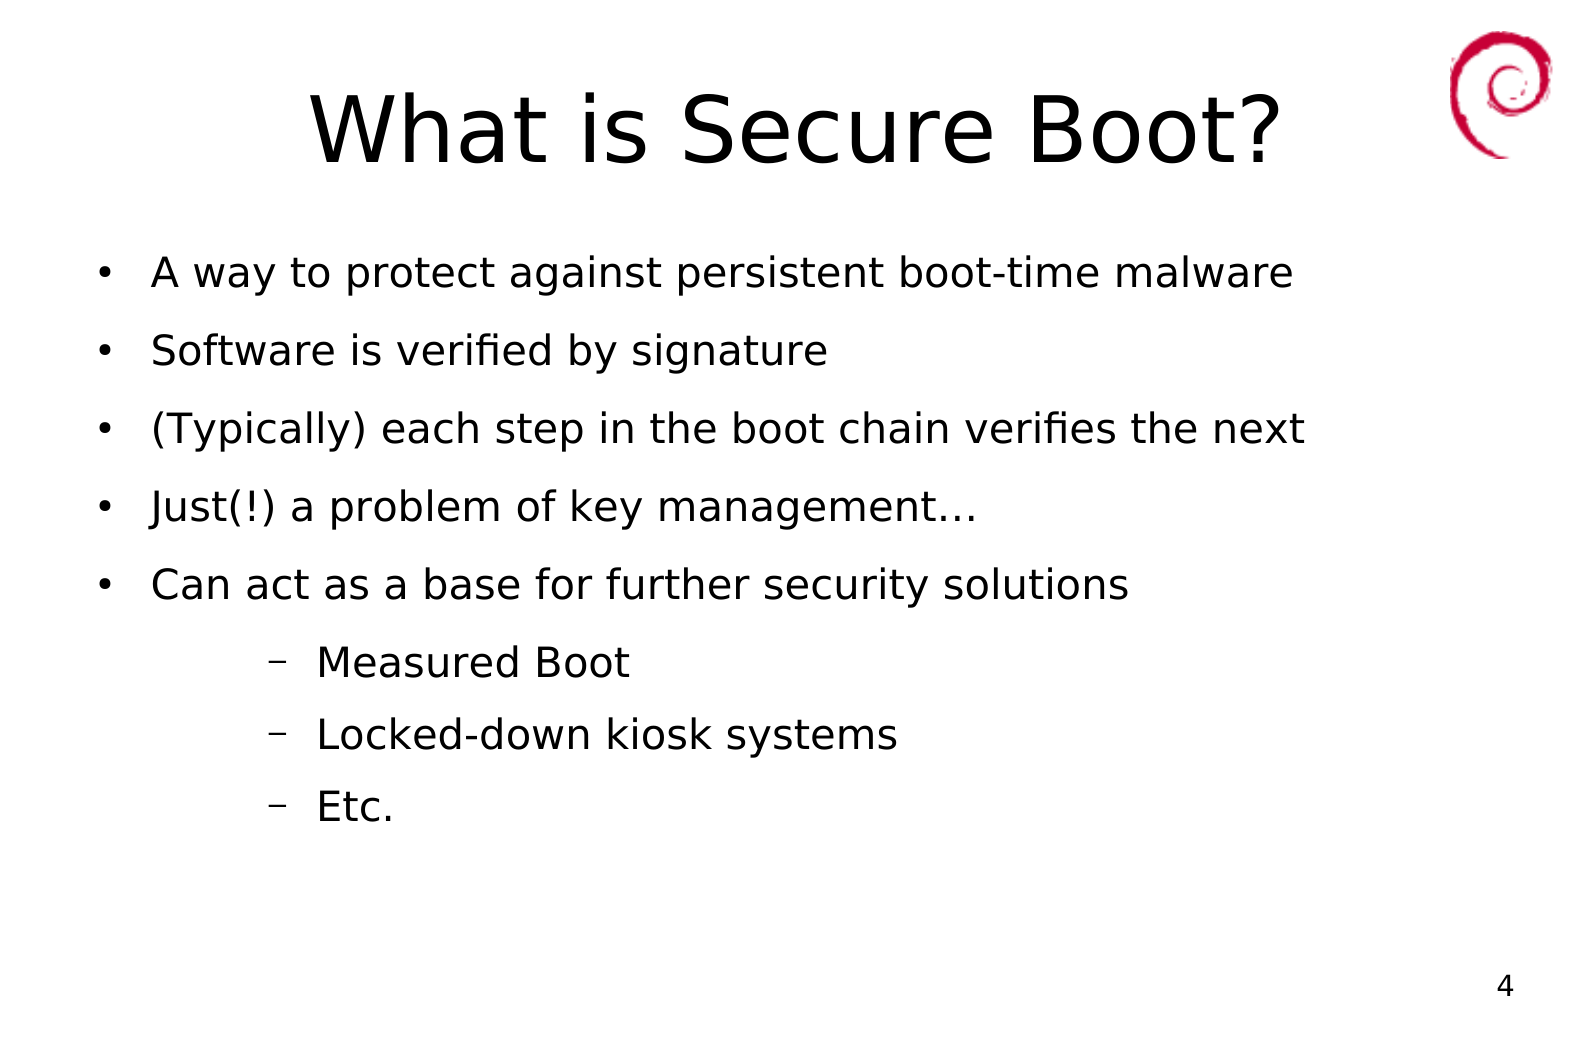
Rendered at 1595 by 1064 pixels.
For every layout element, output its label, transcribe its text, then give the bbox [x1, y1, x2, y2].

picture [1450, 31, 1555, 159]
list A way to protect against persistent boot-time malware Software is verified by signature (Typically) each step in the boot chain verifies the next Just(!) a problem of key management… Can act as a base for further security solutions Measured Boot Locked-down kiosk systems Etc. [79, 248, 1515, 951]
title What is Secure Boot? [79, 42, 1515, 220]
